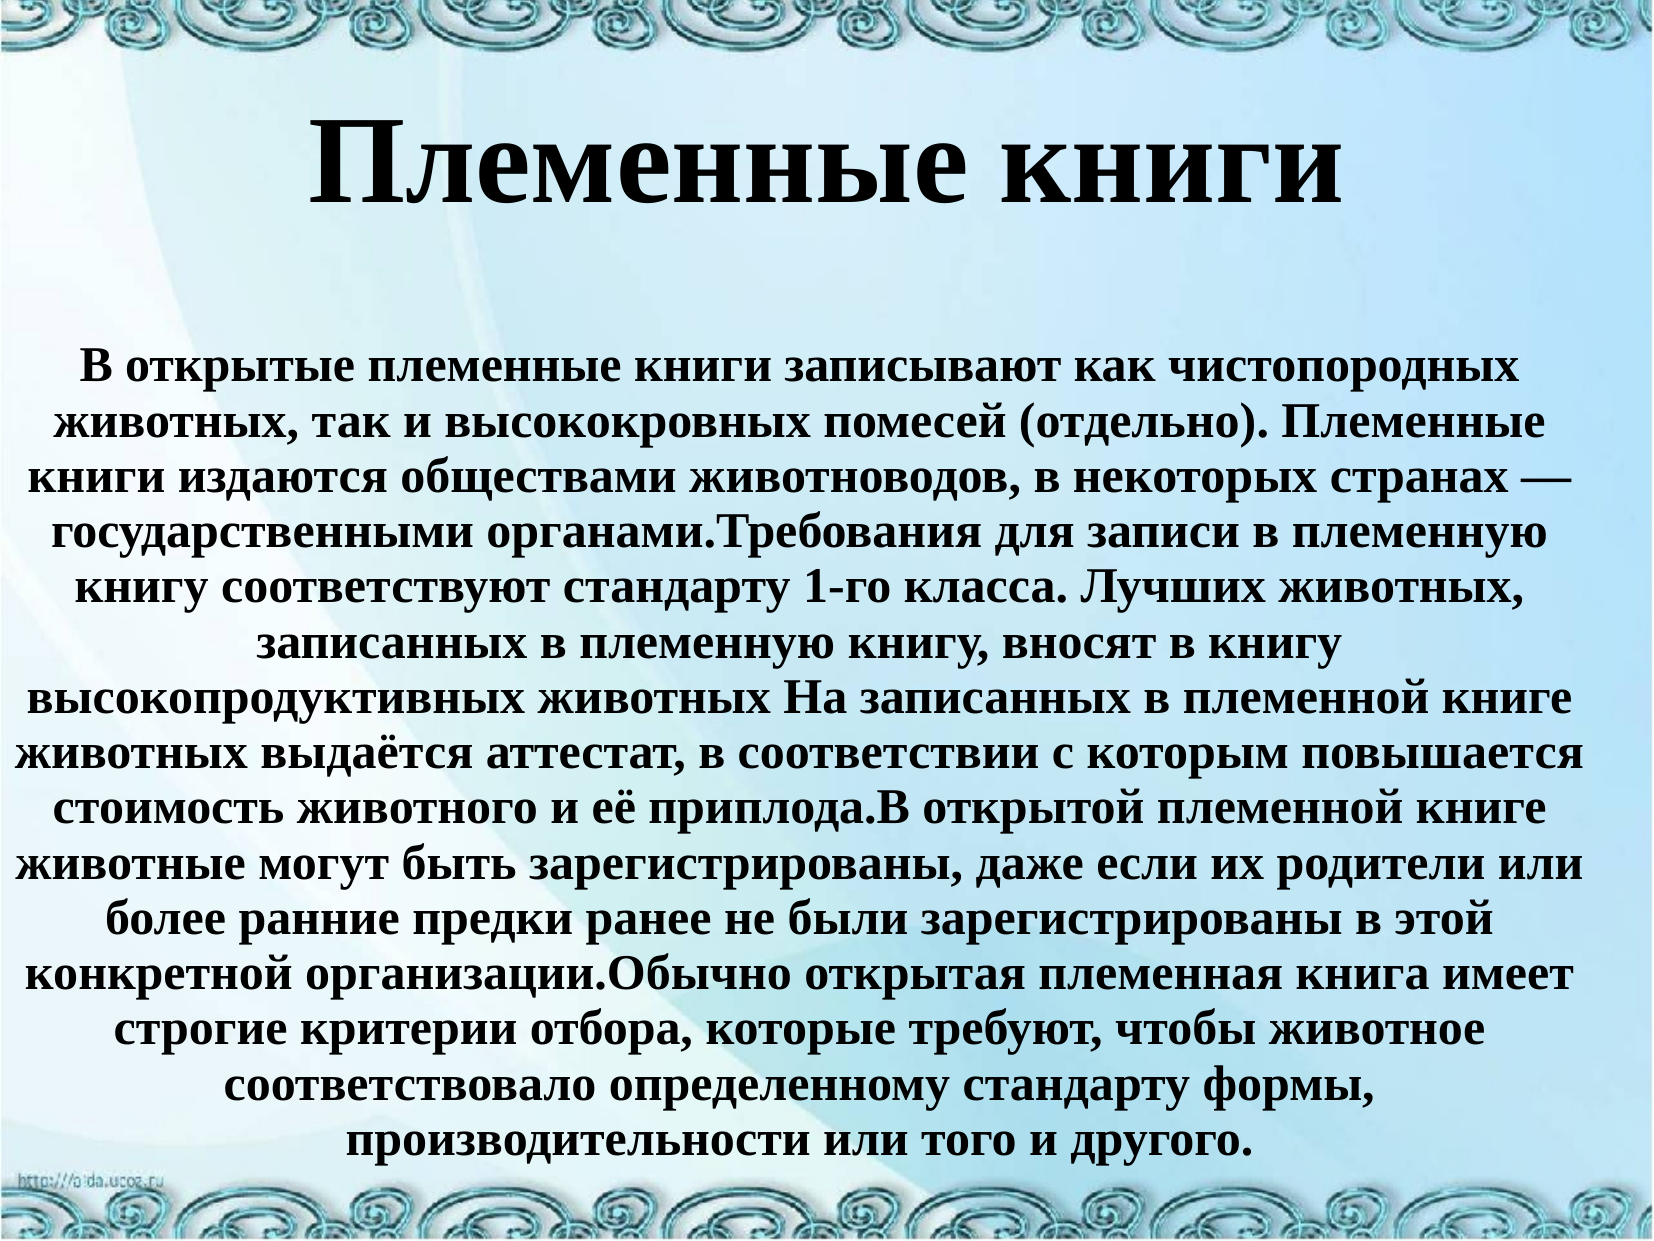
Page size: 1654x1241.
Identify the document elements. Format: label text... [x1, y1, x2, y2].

text_box В открытые племенные книги записывают как чистопородных животных, так и высококровных помесей (отдельно). Племенные книги издаются обществами животноводов, в некоторых странах — государственными органами.Требования для записи в племенную книгу соответствуют стандарту 1-го класса. Лучших животных, записанных в племенную книгу, вносят в книгу высокопродуктивных животных На записанных в племенной книге животных выдаётся аттестат, в соответствии с которым повышается стоимость животного и её приплода.В открытой племенной книге животные могут быть зарегистрированы, даже если их родители или более ранние предки ранее не были зарегистрированы в этой конкретной организации.Обычно открытая племенная книга имеет строгие критерии отбора, которые требуют, чтобы животное соответствовало определенному стандарту формы, производительности или того и другого. [0, 329, 1625, 1241]
title Племенные книги [82, 49, 1571, 257]
